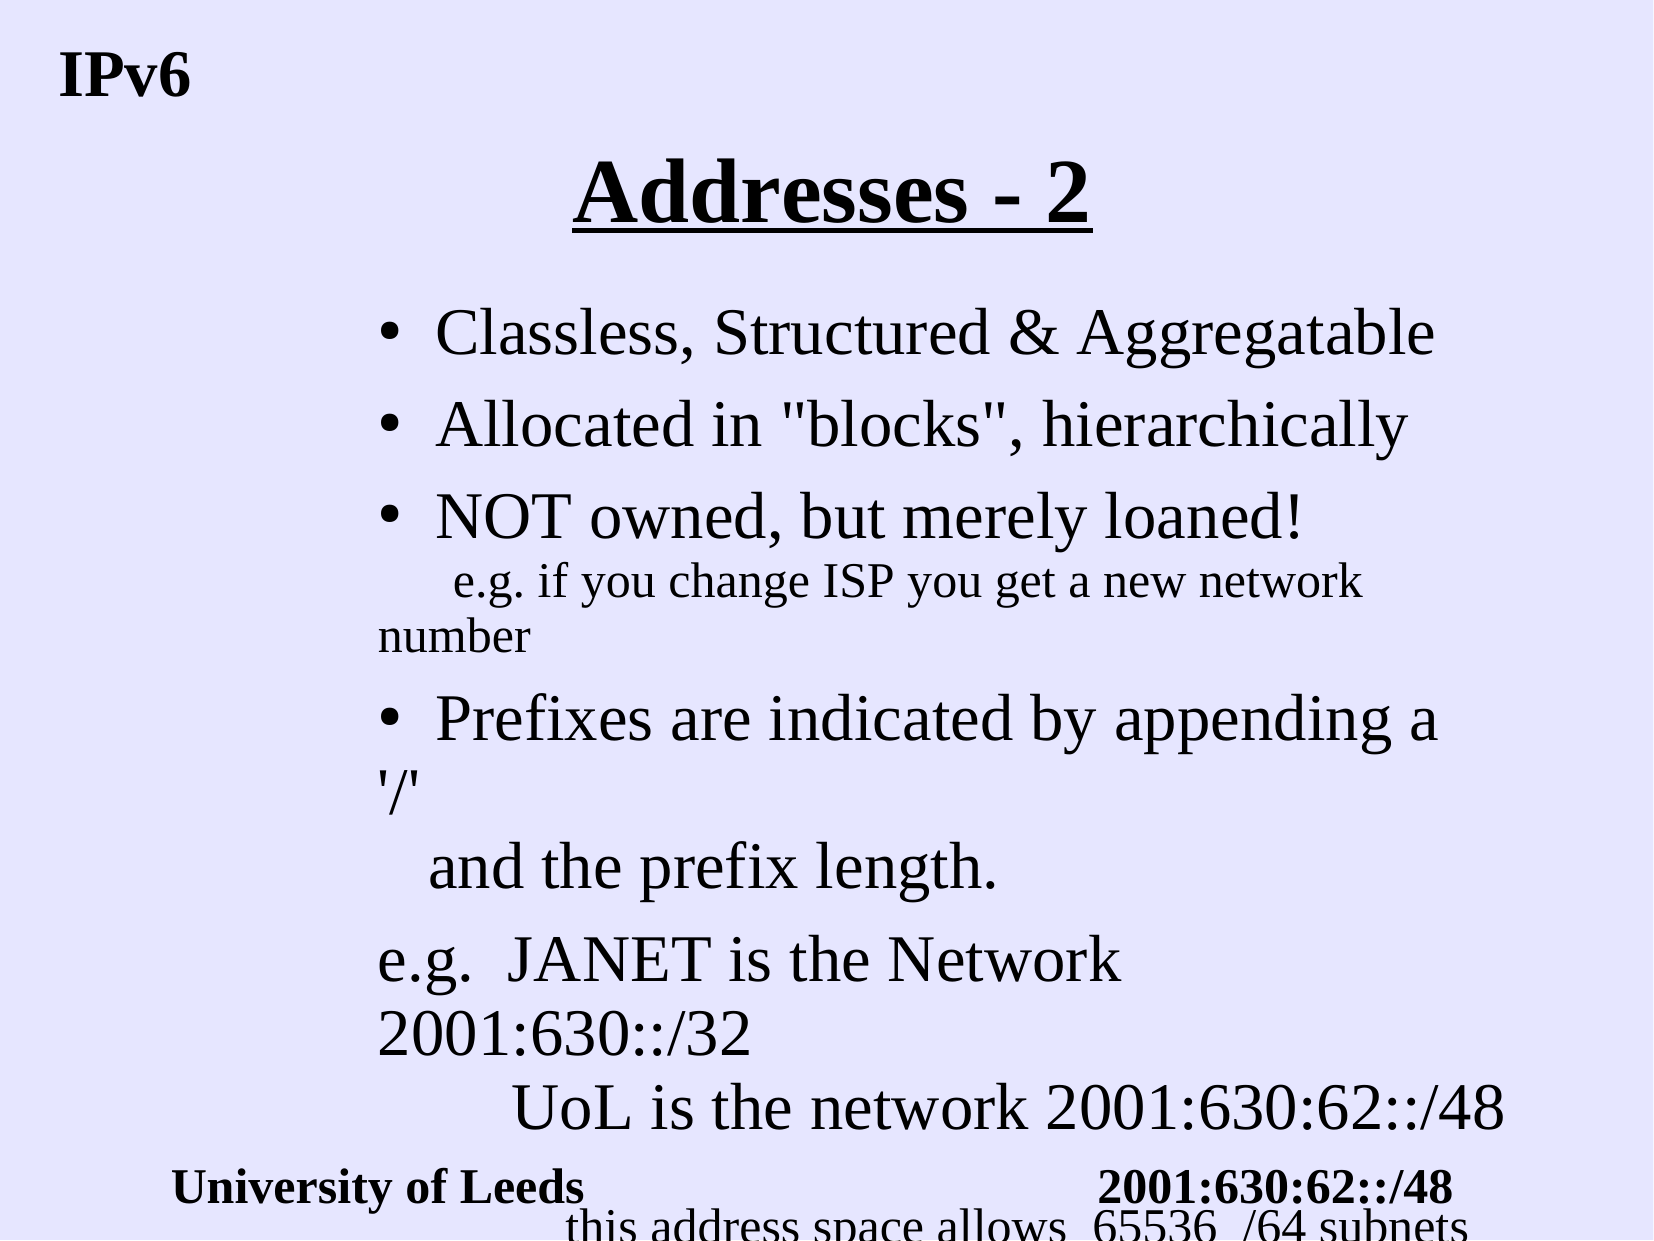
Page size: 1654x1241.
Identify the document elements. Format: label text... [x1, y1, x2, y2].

title Addresses - 2 [88, 88, 1577, 296]
list Classless, Structured & Aggregatable Allocated in "blocks", hierarchically NOT owned, but merely loaned! e.g. if you change ISP you get a new network number Prefixes are indicated by appending a '/' and the prefix length. e.g. JANET is the Network 2001:630::/32 UoL is the network 2001:630:62::/48 this address space allows 65536 /64 subnets SoC would be 2001:630:62:144::/64 [82, 295, 1571, 1217]
